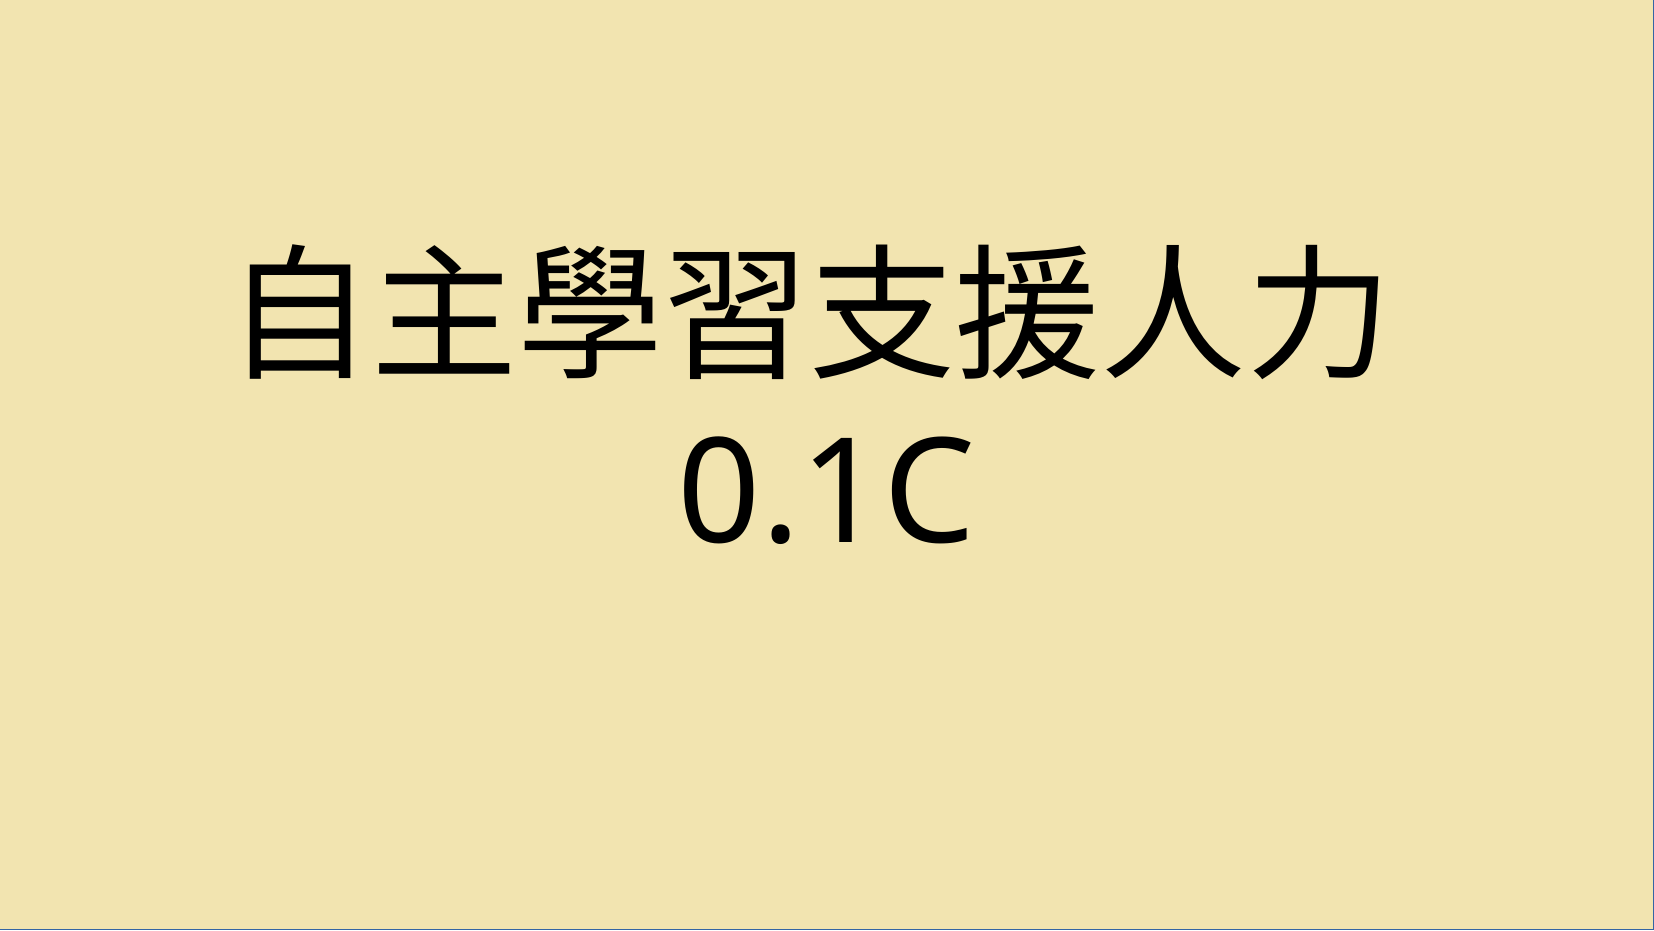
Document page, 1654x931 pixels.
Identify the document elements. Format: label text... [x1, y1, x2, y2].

subtitle 自主學習支援人力0.1C [82, 37, 1571, 757]
